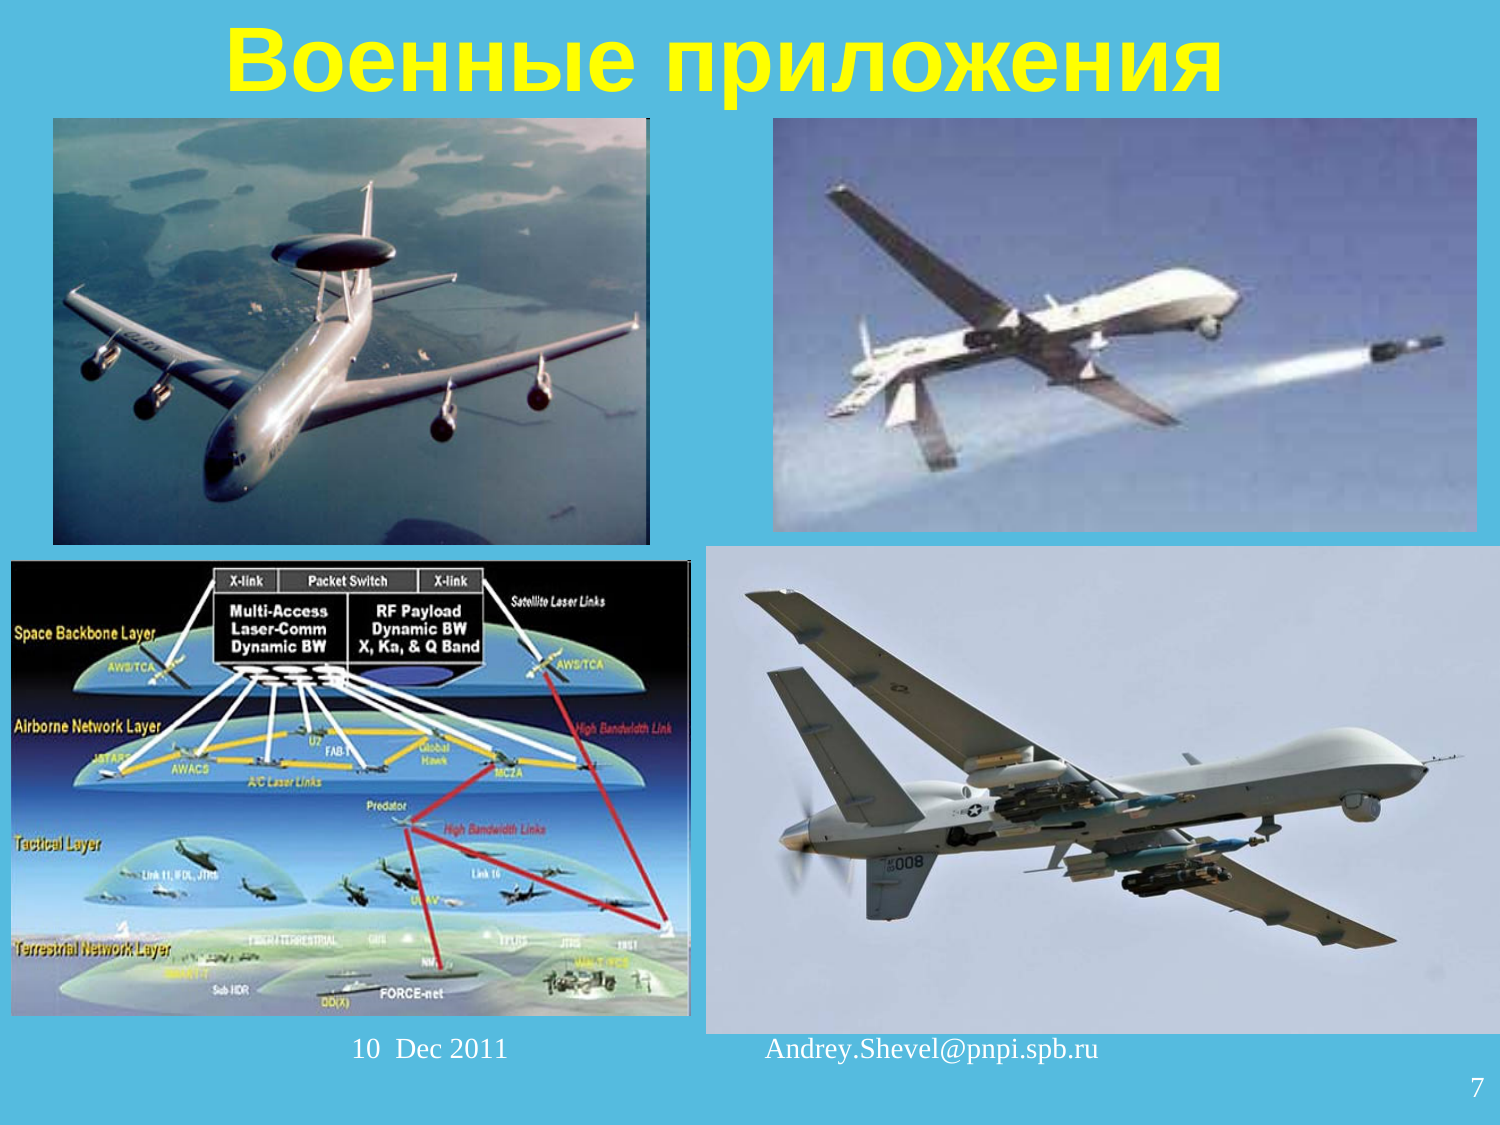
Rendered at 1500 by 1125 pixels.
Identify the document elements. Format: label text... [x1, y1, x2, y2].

title Военные приложения [88, 0, 1364, 119]
picture [11, 560, 691, 1016]
picture [53, 118, 650, 545]
picture [773, 118, 1477, 532]
picture [706, 546, 1500, 1034]
